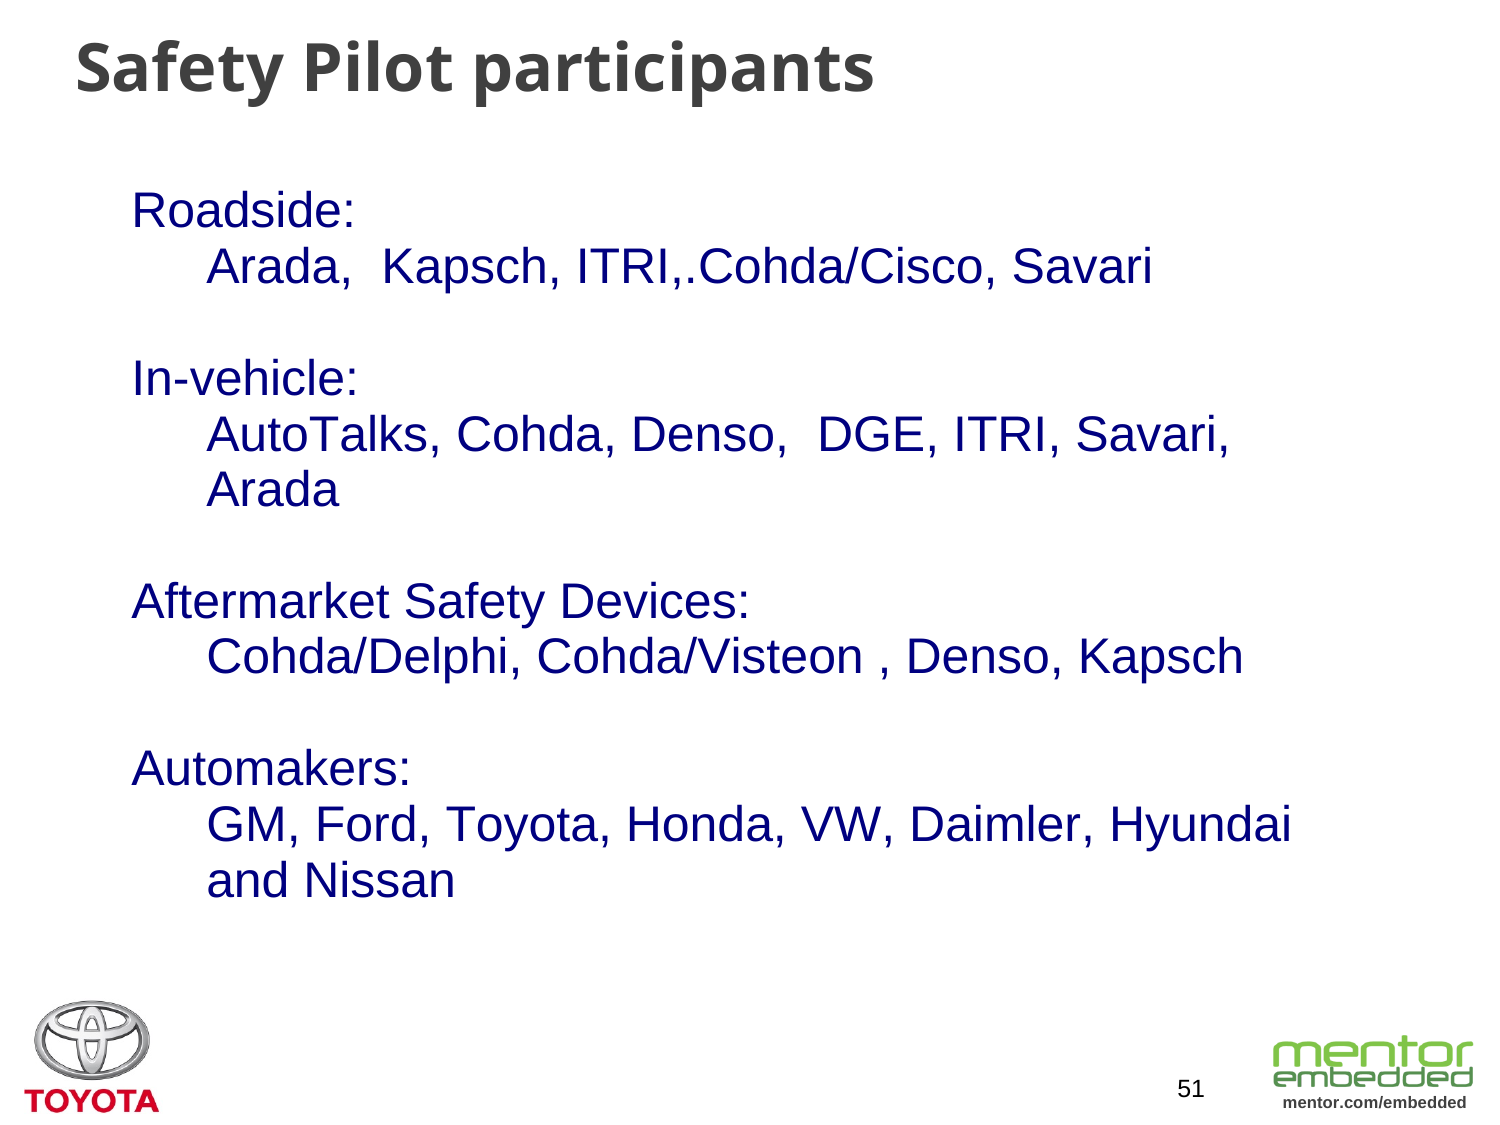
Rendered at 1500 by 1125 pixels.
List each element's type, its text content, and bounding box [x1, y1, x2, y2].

text_box Safety Pilot participants [0, 0, 1500, 113]
picture [24, 998, 163, 1114]
picture [1268, 1030, 1476, 1092]
text_box Roadside: Arada, Kapsch, ITRI,.Cohda/Cisco, Savari In-vehicle: AutoTalks, Cohda, Denso, DGE, ITRI, Savari, Arada Aftermarket Safety Devices: Cohda/Delphi, Cohda/Visteon , Denso, Kapsch Automakers: GM, Ford, Toyota, Honda, VW, Daimler, Hyundai and Nissan [131, 179, 1325, 961]
